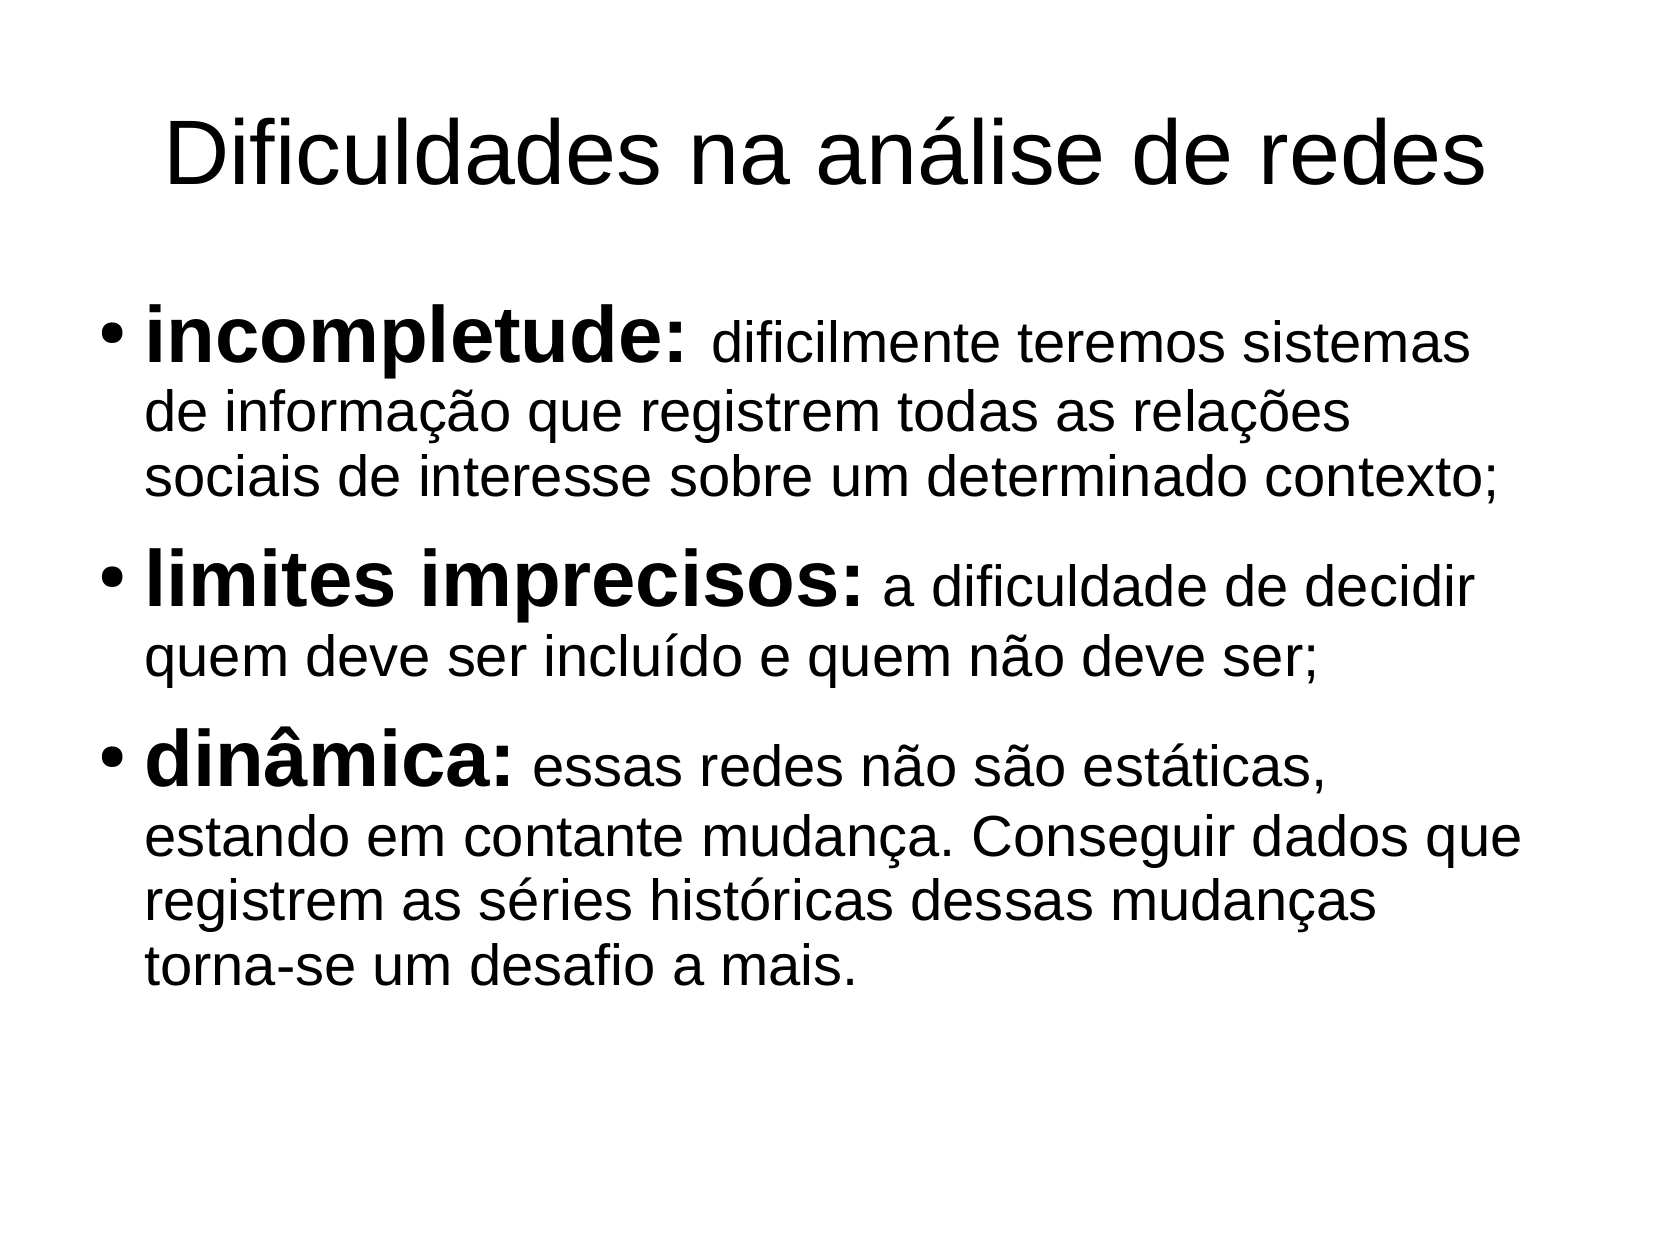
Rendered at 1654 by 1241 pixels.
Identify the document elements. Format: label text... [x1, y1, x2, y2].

title Dificuldades na análise de redes [82, 49, 1571, 257]
list incompletude: dificilmente teremos sistemas de informação que registrem todas as relações sociais de interesse sobre um determinado contexto; limites imprecisos: a dificuldade de decidir quem deve ser incluído e quem não deve ser; dinâmica: essas redes não são estáticas, estando em contante mudança. Conseguir dados que registrem as séries históricas dessas mudanças torna-se um desafio a mais. [82, 290, 1538, 1010]
